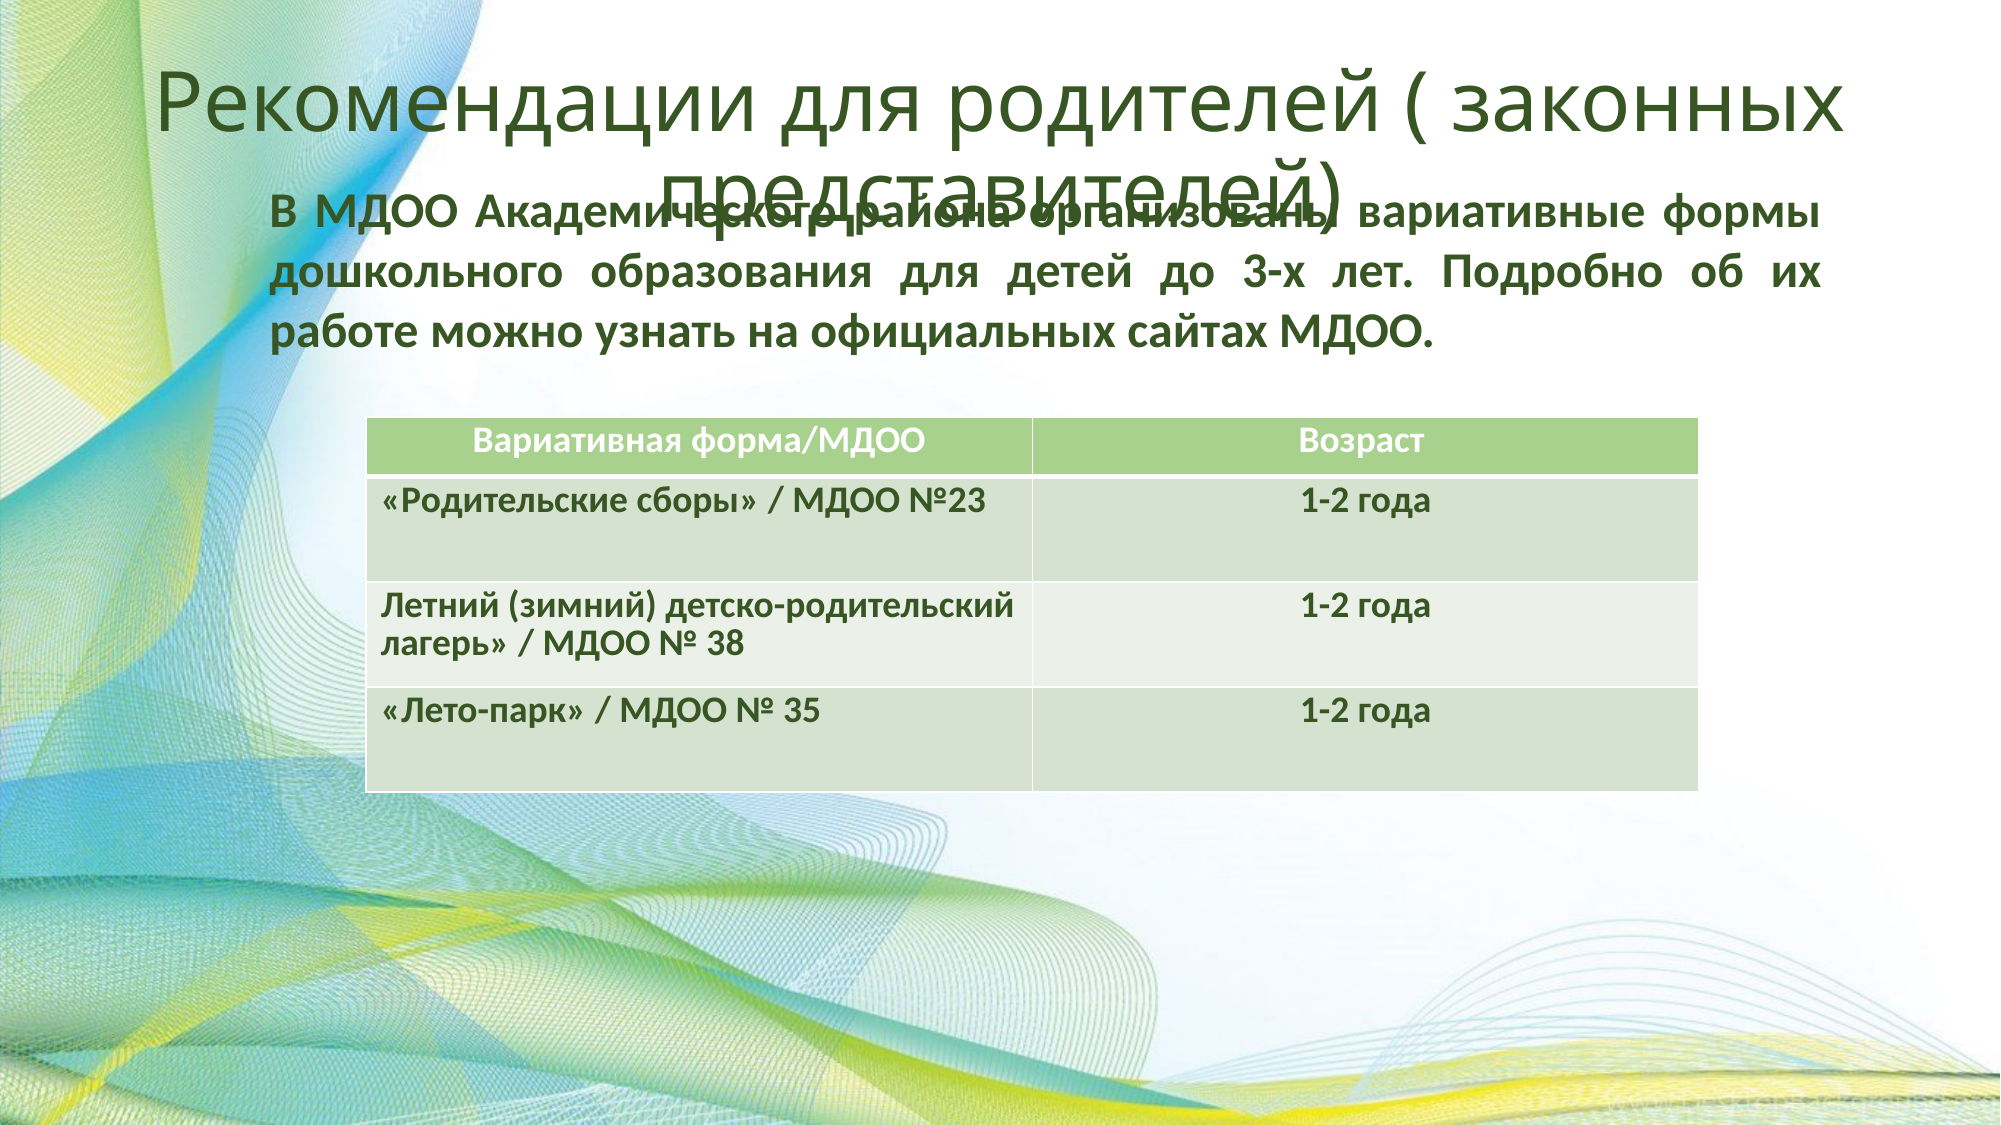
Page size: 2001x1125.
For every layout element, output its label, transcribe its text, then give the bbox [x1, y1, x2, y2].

subtitle Рекомендации для родителей ( законных представителей) [120, 52, 1880, 169]
table_header Возраст [1033, 418, 1698, 474]
table_cell 1-2 года [1033, 583, 1698, 686]
table_cell Летний (зимний) детско-родительский лагерь» / МДОО № 38 [367, 583, 1032, 686]
picture [0, 0, 2000, 1125]
table_cell 1-2 года [1033, 479, 1698, 581]
table_cell «Родительские сборы» / МДОО №23 [367, 479, 1032, 581]
table_header Вариативная форма/МДОО [367, 418, 1032, 474]
table_cell «Лето-парк» / МДОО № 35 [367, 688, 1032, 791]
text_box В МДОО Академического района организованы вариативные формы дошкольного образования для детей до 3-х лет. Подробно об их работе можно узнать на официальных сайтах МДОО. [254, 170, 1837, 366]
table_cell 1-2 года [1033, 688, 1698, 791]
